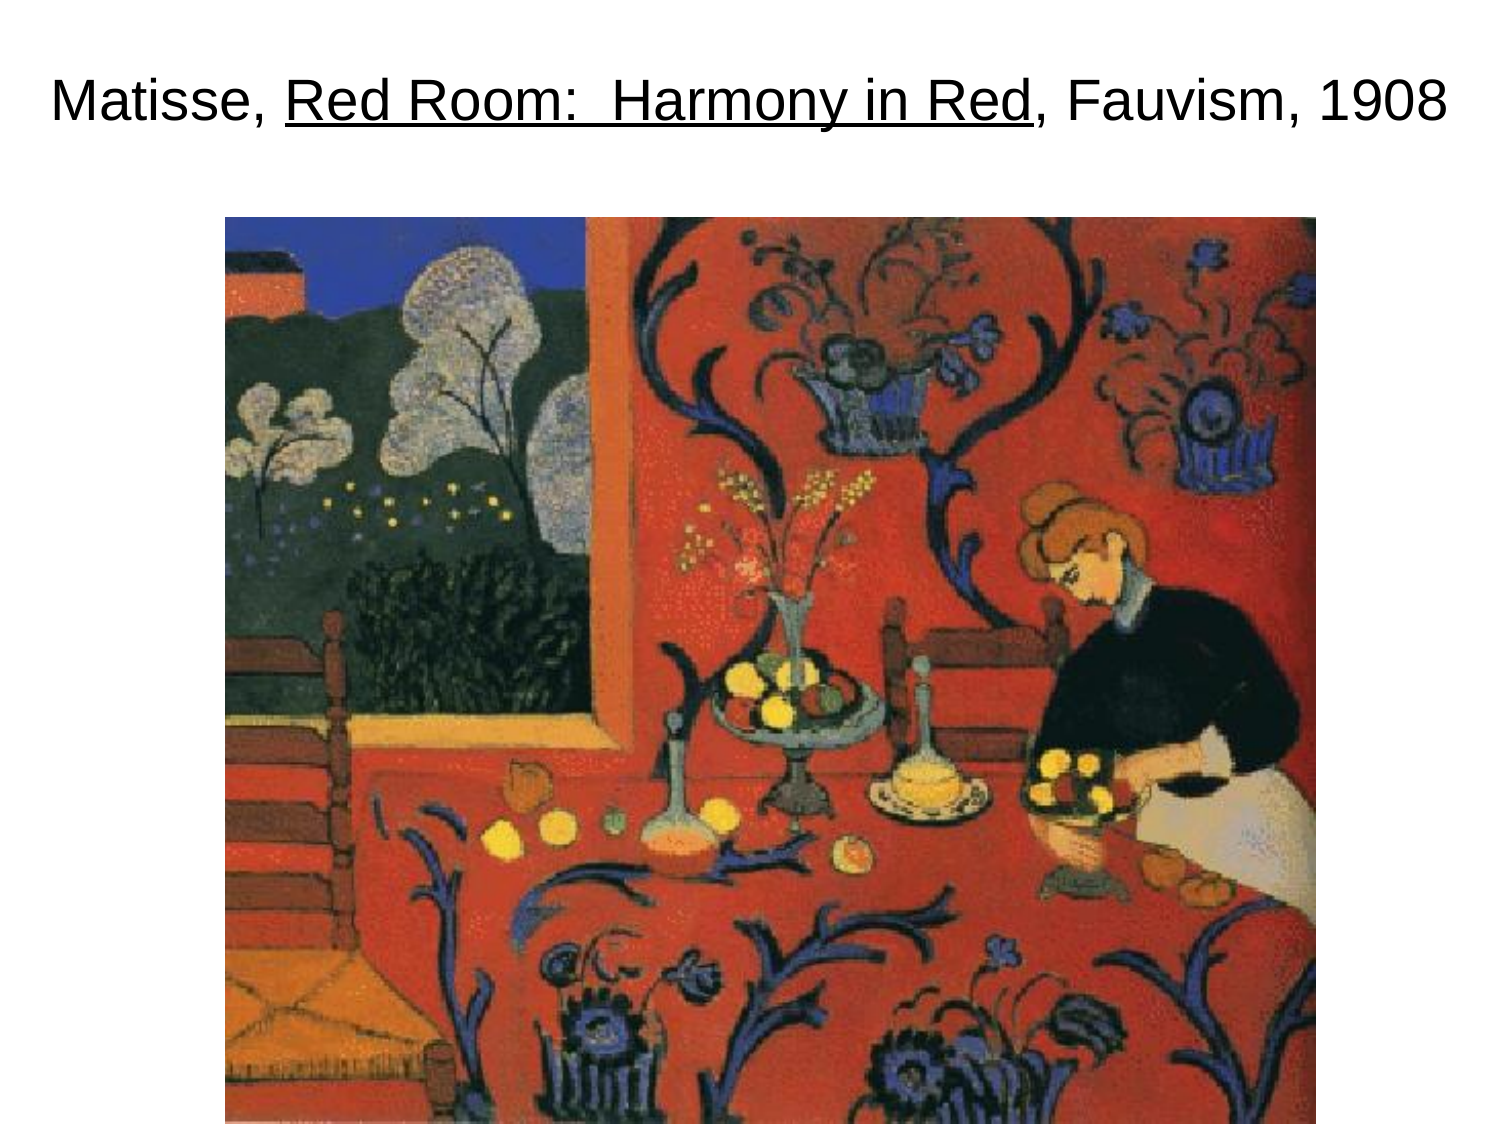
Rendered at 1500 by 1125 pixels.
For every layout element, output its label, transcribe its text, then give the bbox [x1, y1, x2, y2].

picture [225, 217, 1316, 1124]
title Matisse, Red Room: Harmony in Red, Fauvism, 1908 [0, 0, 1500, 201]
